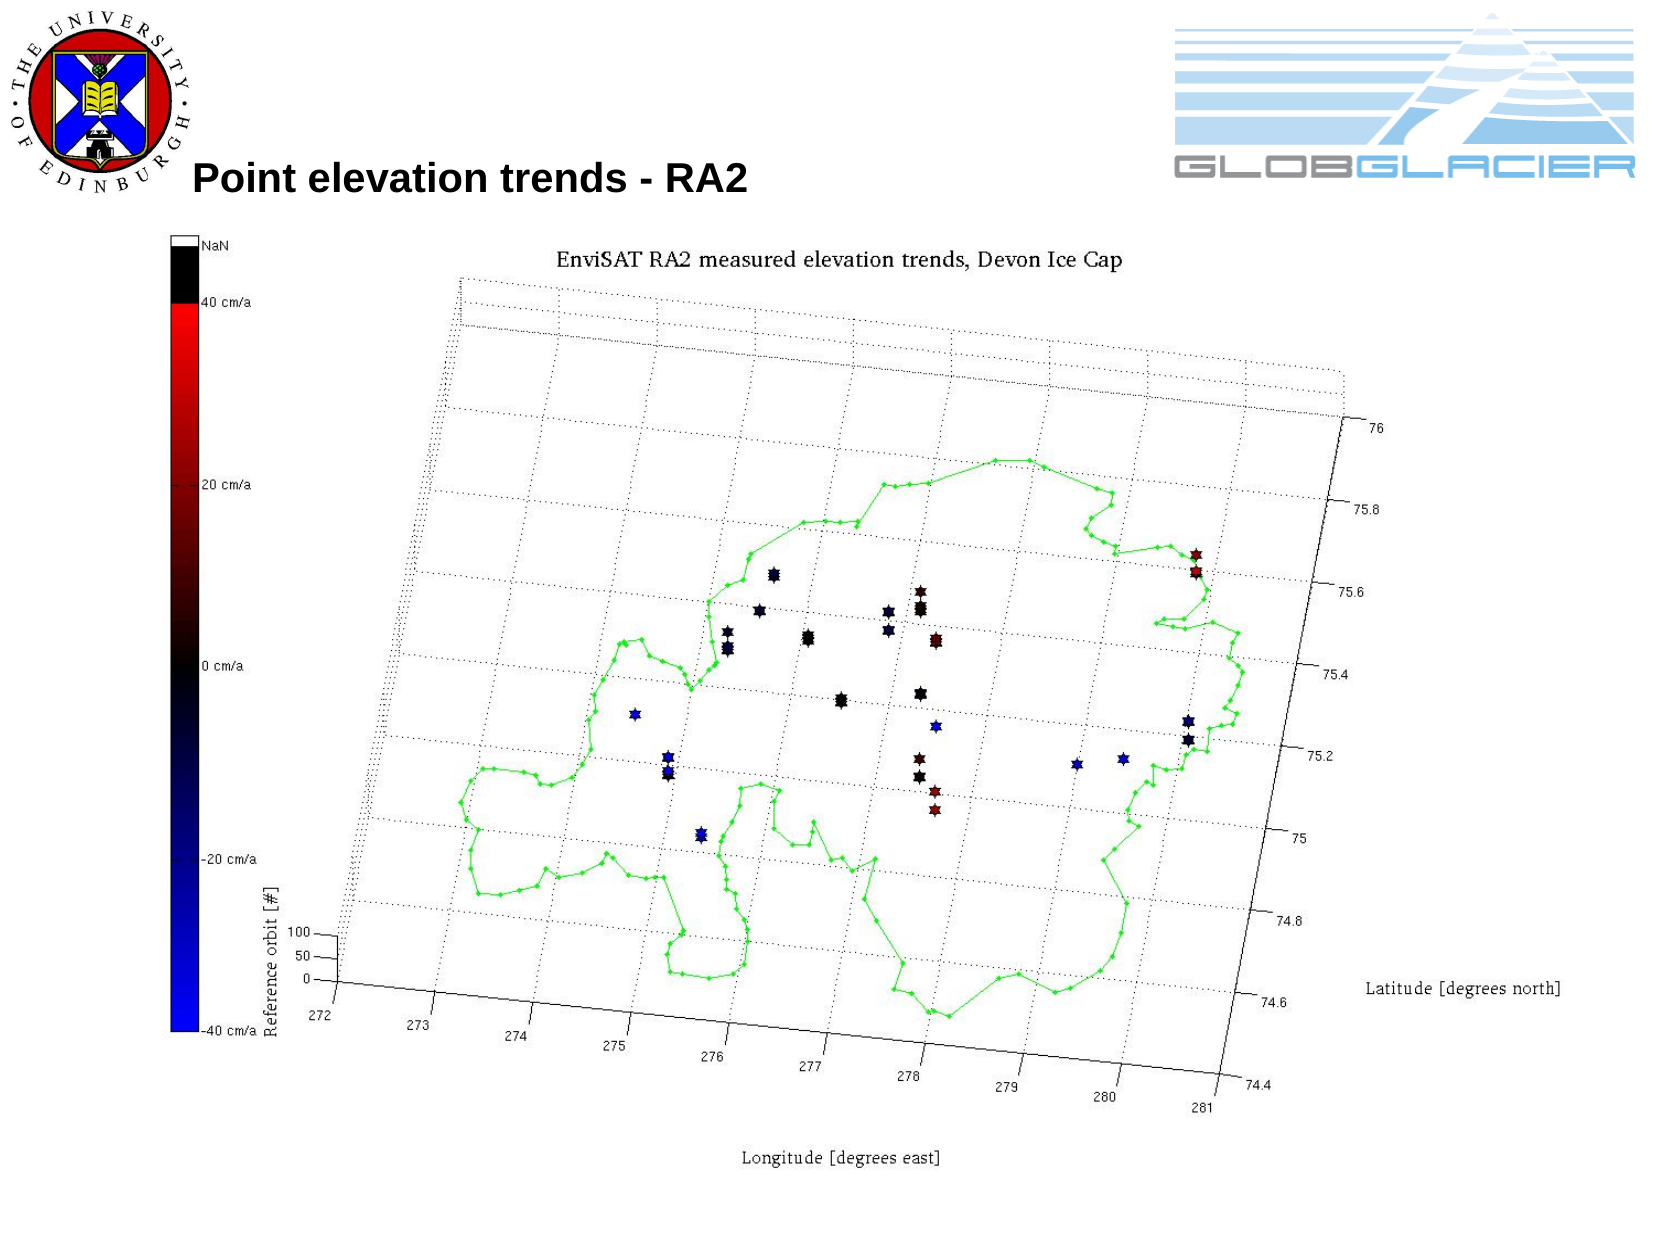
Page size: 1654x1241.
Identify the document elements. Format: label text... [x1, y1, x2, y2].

text_box Point elevation trends - RA2 [177, 147, 763, 226]
picture [154, 206, 1565, 1182]
picture [1139, 0, 1654, 188]
picture [6, 5, 195, 197]
